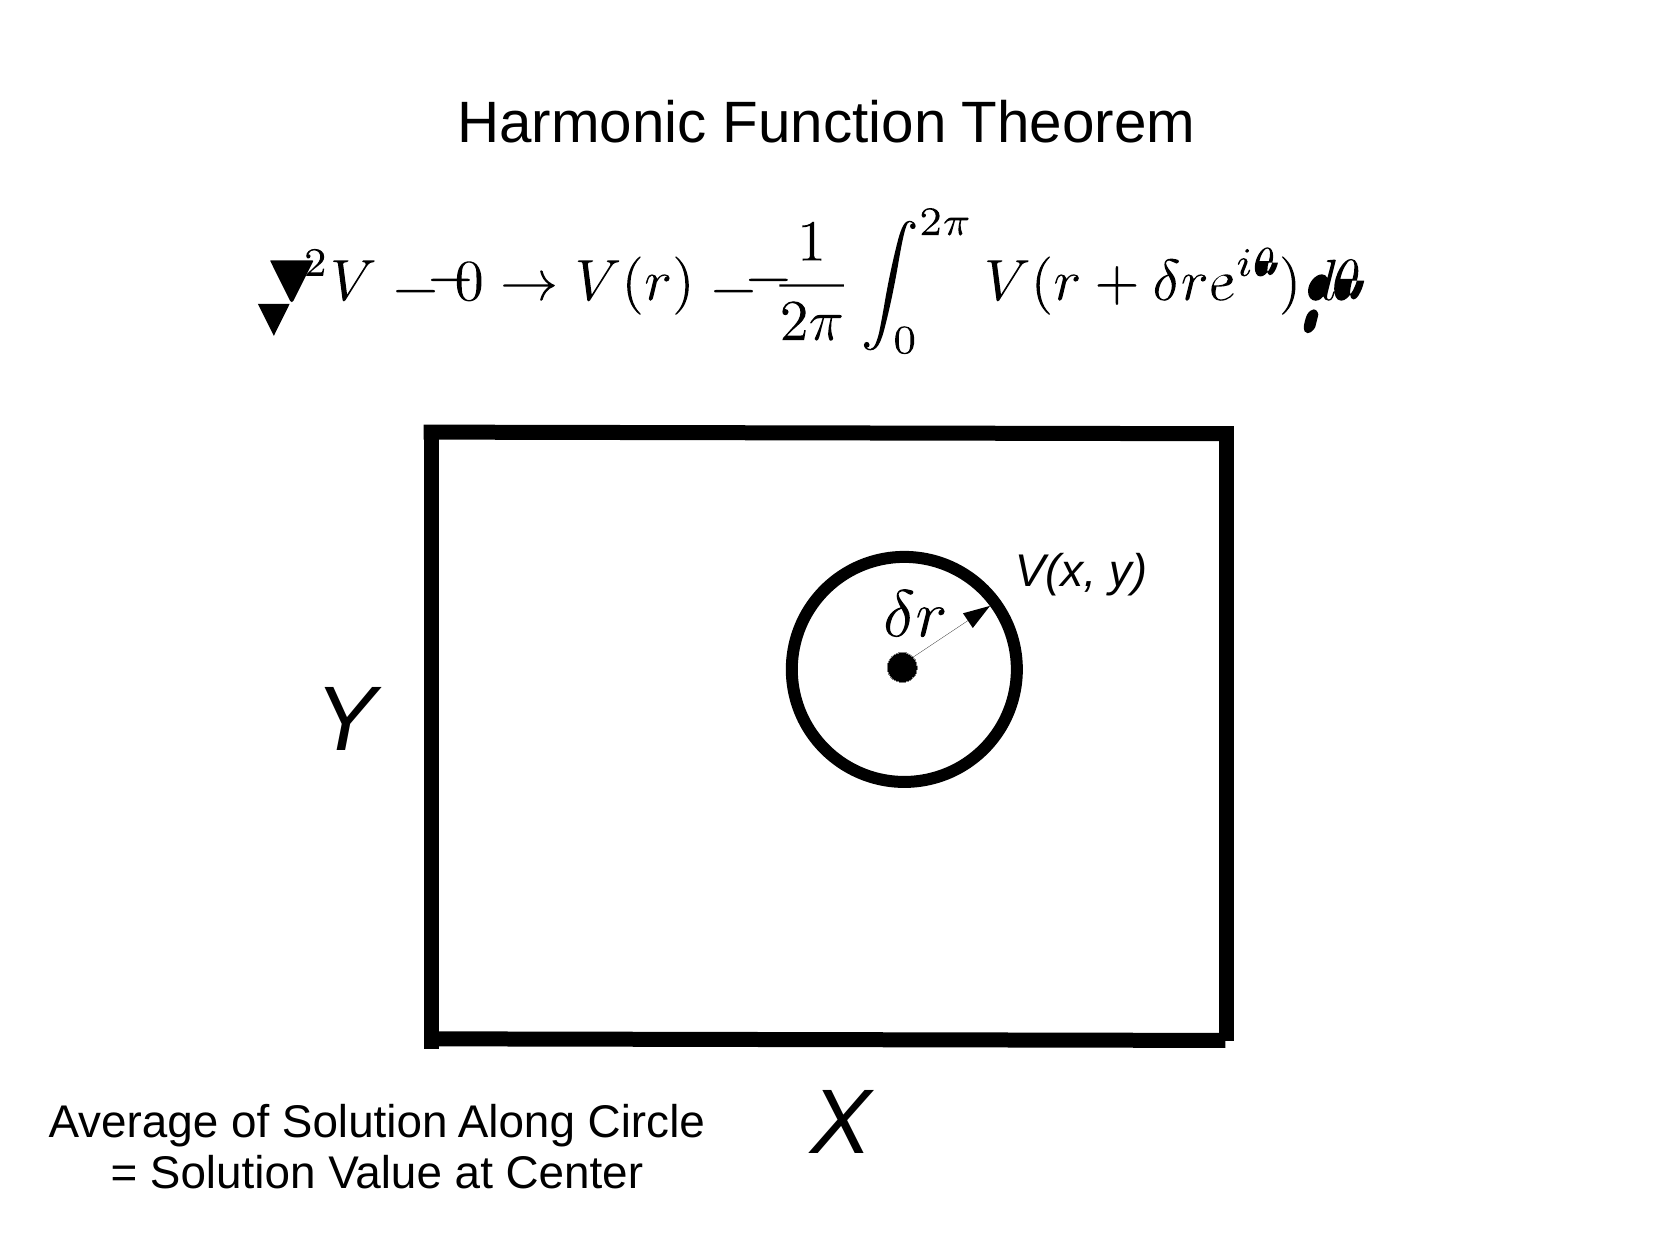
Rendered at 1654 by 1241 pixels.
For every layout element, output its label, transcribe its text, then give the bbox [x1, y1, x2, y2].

text_box X [788, 1062, 894, 1181]
text_box Average of Solution Along Circle = Solution Value at Center [24, 1088, 730, 1206]
text_box Y [293, 660, 399, 778]
text_box [254, 207, 1365, 355]
title Harmonic Function Theorem [82, 49, 1571, 196]
text_box V(x, y) [998, 537, 1164, 604]
text_box [791, 556, 1017, 782]
